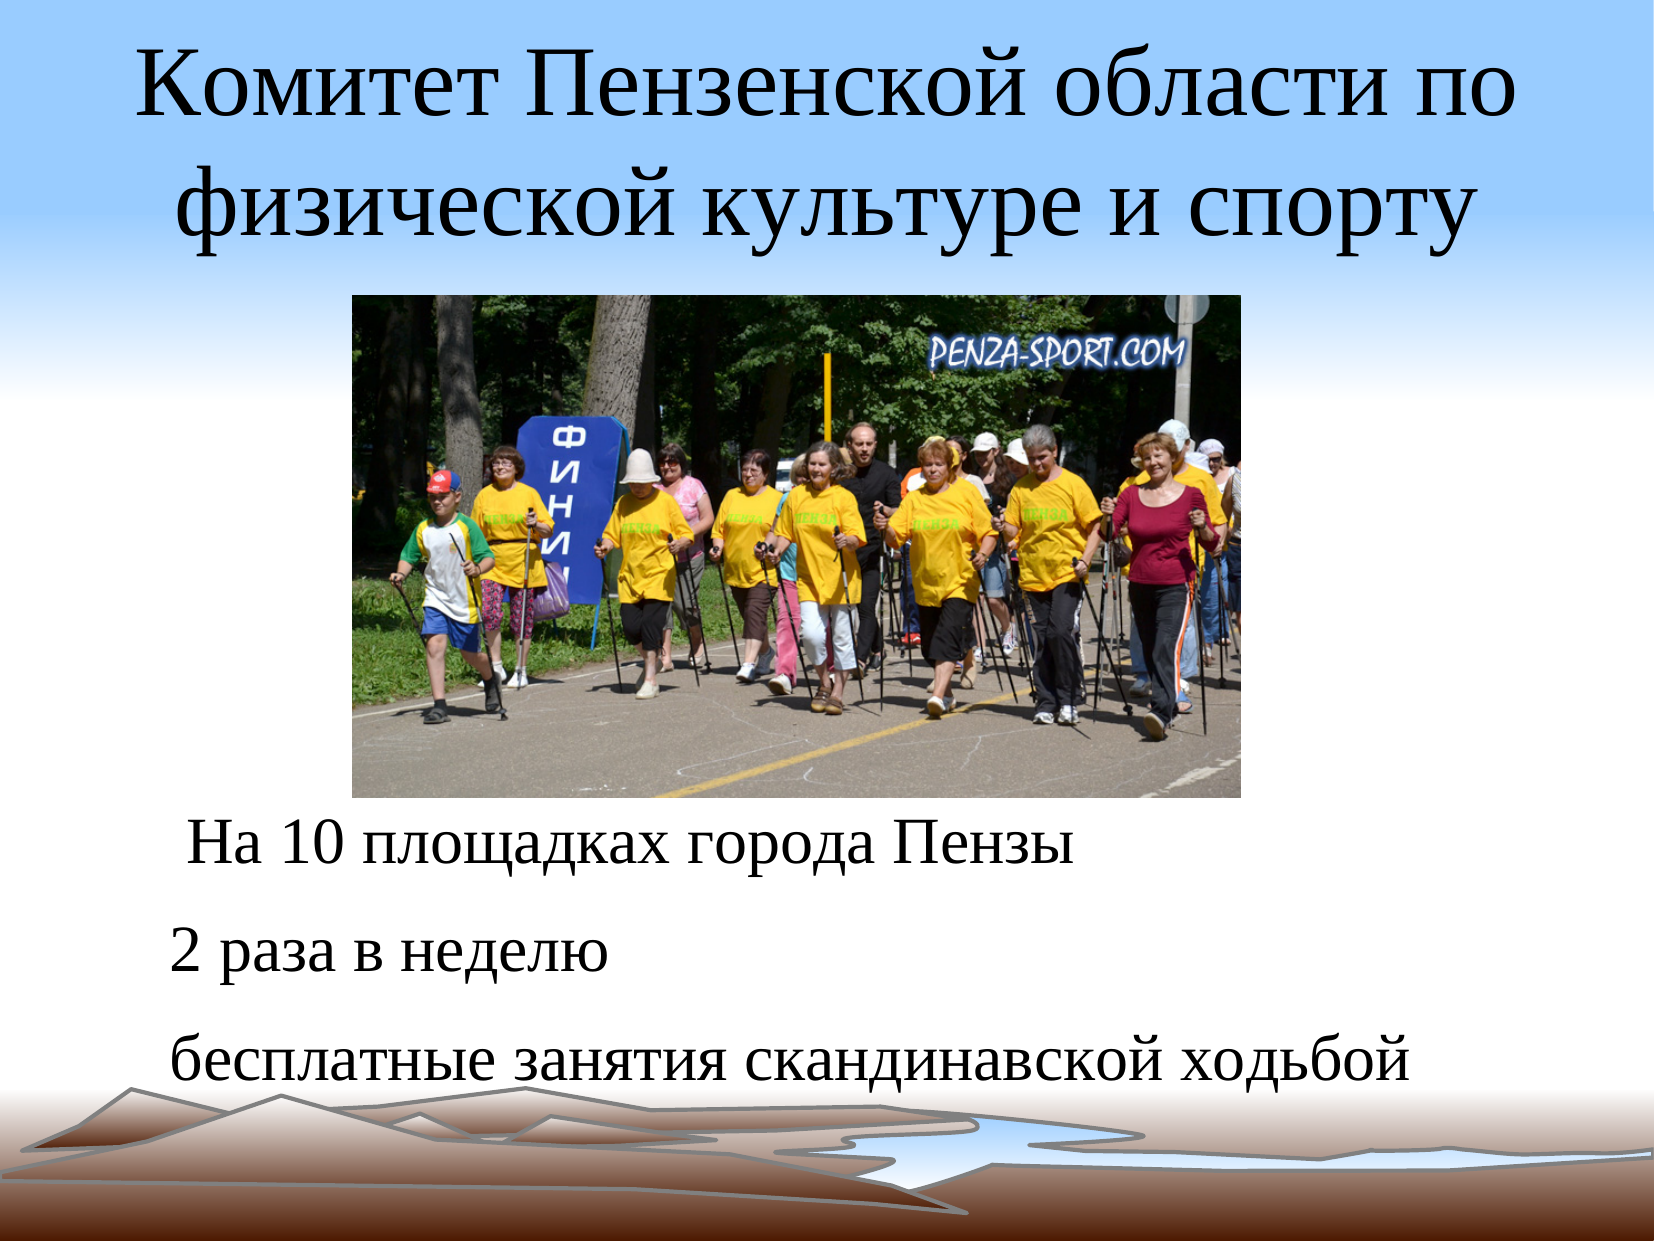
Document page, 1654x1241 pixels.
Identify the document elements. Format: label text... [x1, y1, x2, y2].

title Комитет Пензенской области по физической культуре и спорту [121, 24, 1534, 247]
picture [352, 295, 1241, 797]
list На 10 площадках города Пензы 2 раза в неделю бесплатные занятия cкандинавской ходьбой [93, 797, 1506, 1079]
